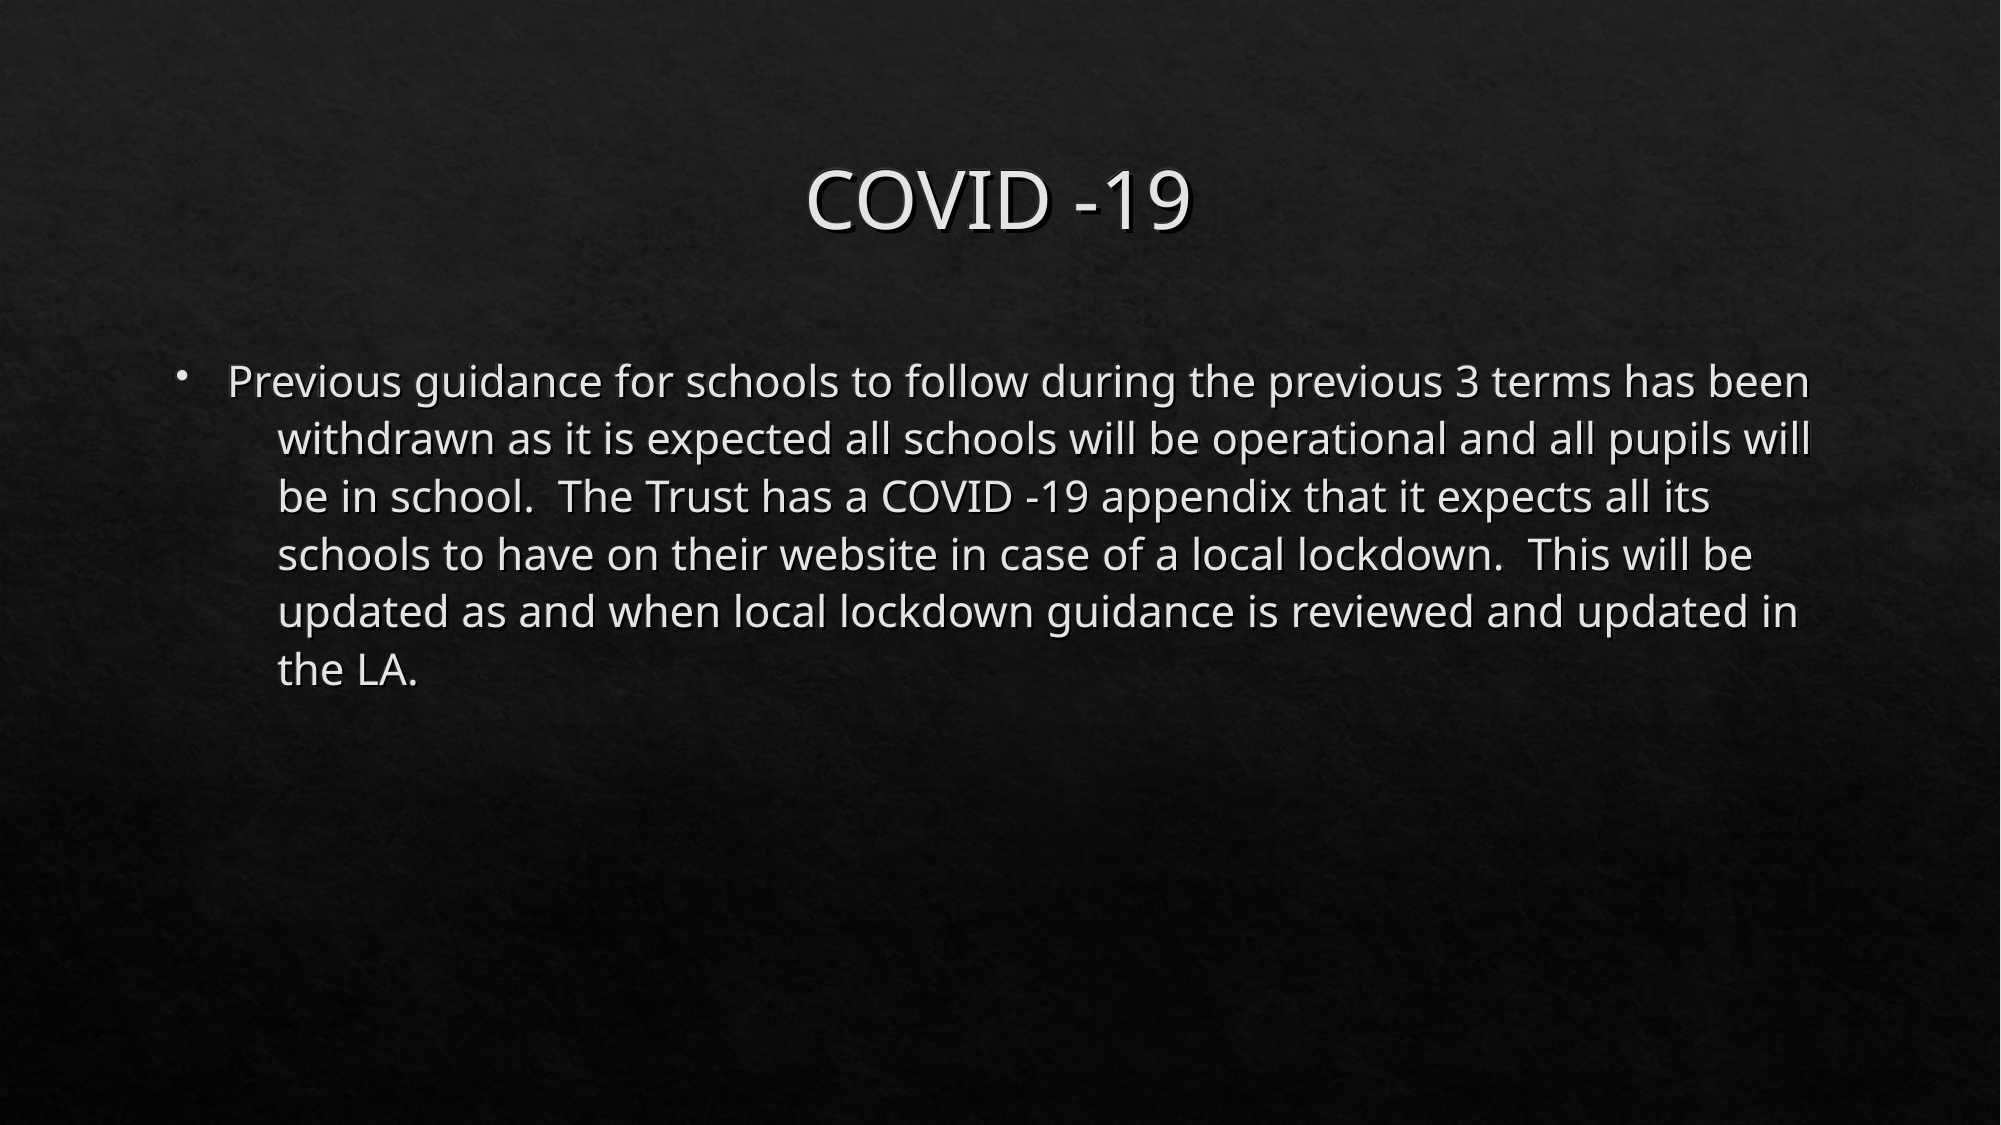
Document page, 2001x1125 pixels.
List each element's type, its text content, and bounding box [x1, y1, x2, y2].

title COVID -19 [149, 99, 1849, 307]
list Previous guidance for schools to follow during the previous 3 terms has been withdrawn as it is expected all schools will be operational and all pupils will be in school. The Trust has a COVID -19 appendix that it expects all its schools to have on their website in case of a local lockdown. This will be updated as and when local lockdown guidance is reviewed and updated in the LA. [149, 340, 1849, 951]
